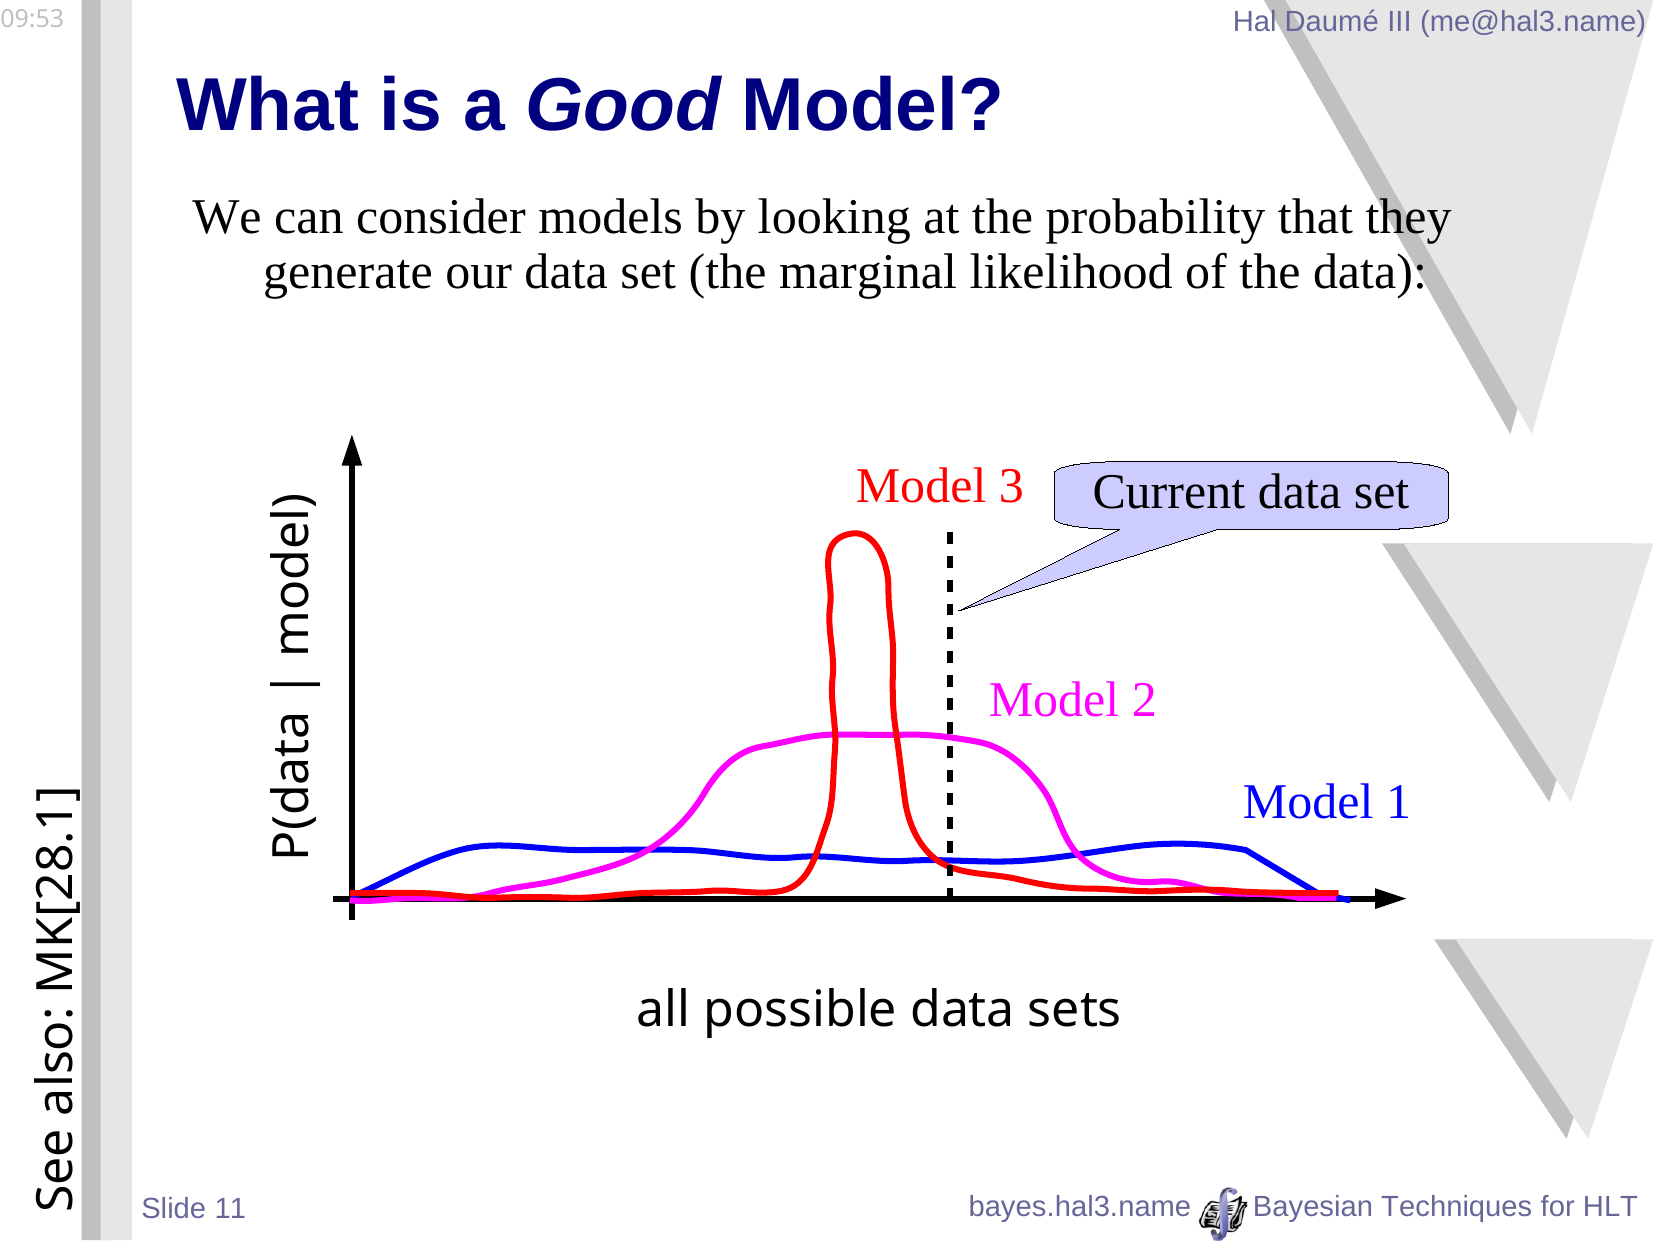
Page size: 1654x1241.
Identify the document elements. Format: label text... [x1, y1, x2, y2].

title What is a Good Model? [176, 44, 1509, 166]
text_box Model 1 [1242, 774, 1413, 835]
text_box P(data | model) [255, 493, 321, 862]
text_box Current data set [958, 461, 1449, 611]
list We can consider models by looking at the probability that they generate our data set (the marginal likelihood of the data): [180, 188, 1512, 1127]
picture [1198, 1186, 1248, 1241]
text_box See also: MK[28.1] [19, 836, 80, 1213]
text_box all possible data sets [636, 973, 1118, 1039]
text_box Model 3 [855, 457, 1026, 519]
text_box Model 2 [988, 672, 1159, 733]
